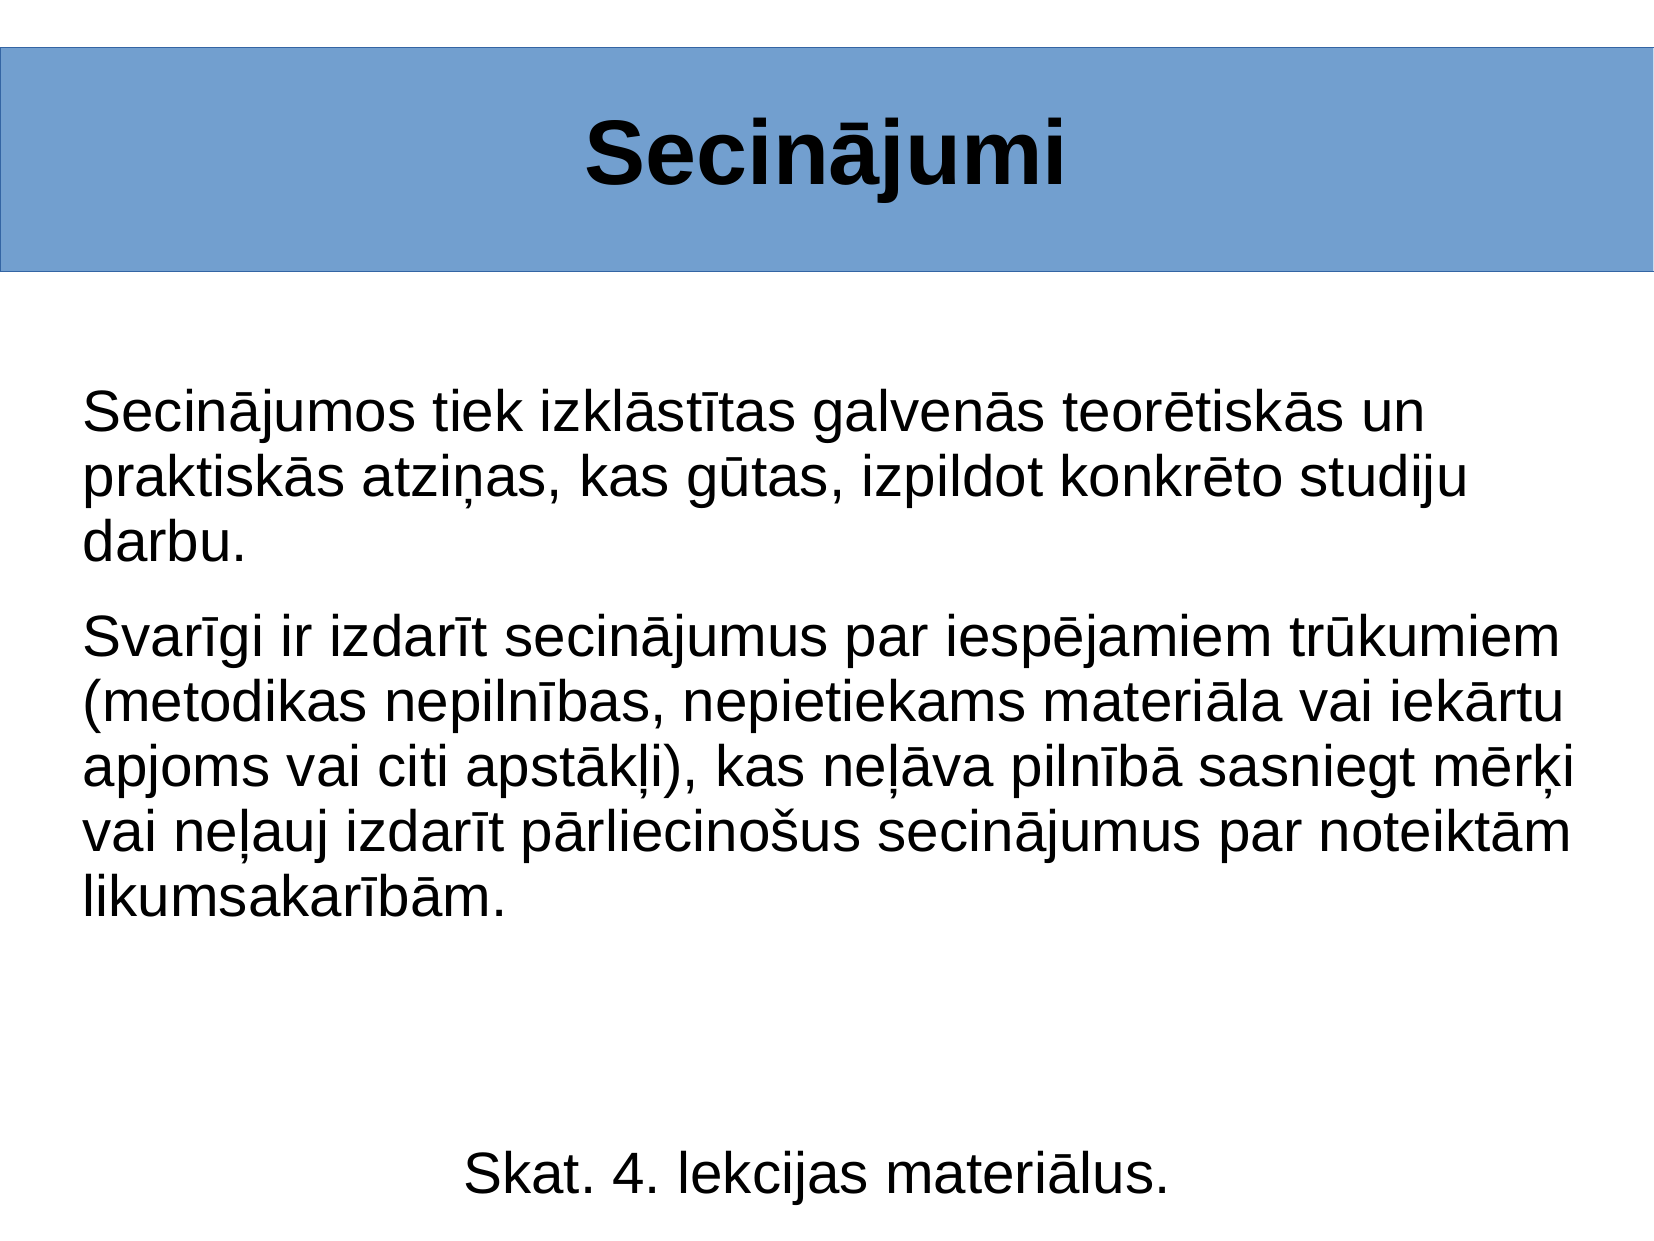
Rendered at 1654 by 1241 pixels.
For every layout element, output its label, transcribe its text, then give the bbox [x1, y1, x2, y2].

text_box Skat. 4. lekcijas materiālus. [448, 1133, 1187, 1214]
title Secinājumi [82, 49, 1571, 257]
list Secinājumos tiek izklāstītas galvenās teorētiskās un praktiskās atziņas, kas gūtas, izpildot konkrēto studiju darbu. Svarīgi ir izdarīt secinājumus par iespējamiem trūkumiem (metodikas nepilnības, nepietiekams materiāla vai iekārtu apjoms vai citi apstākļi), kas neļāva pilnībā sasniegt mērķi vai neļauj izdarīt pārliecinošus secinājumus par noteiktām likumsakarībām. [82, 378, 1619, 1099]
text_box [0, 47, 1654, 272]
